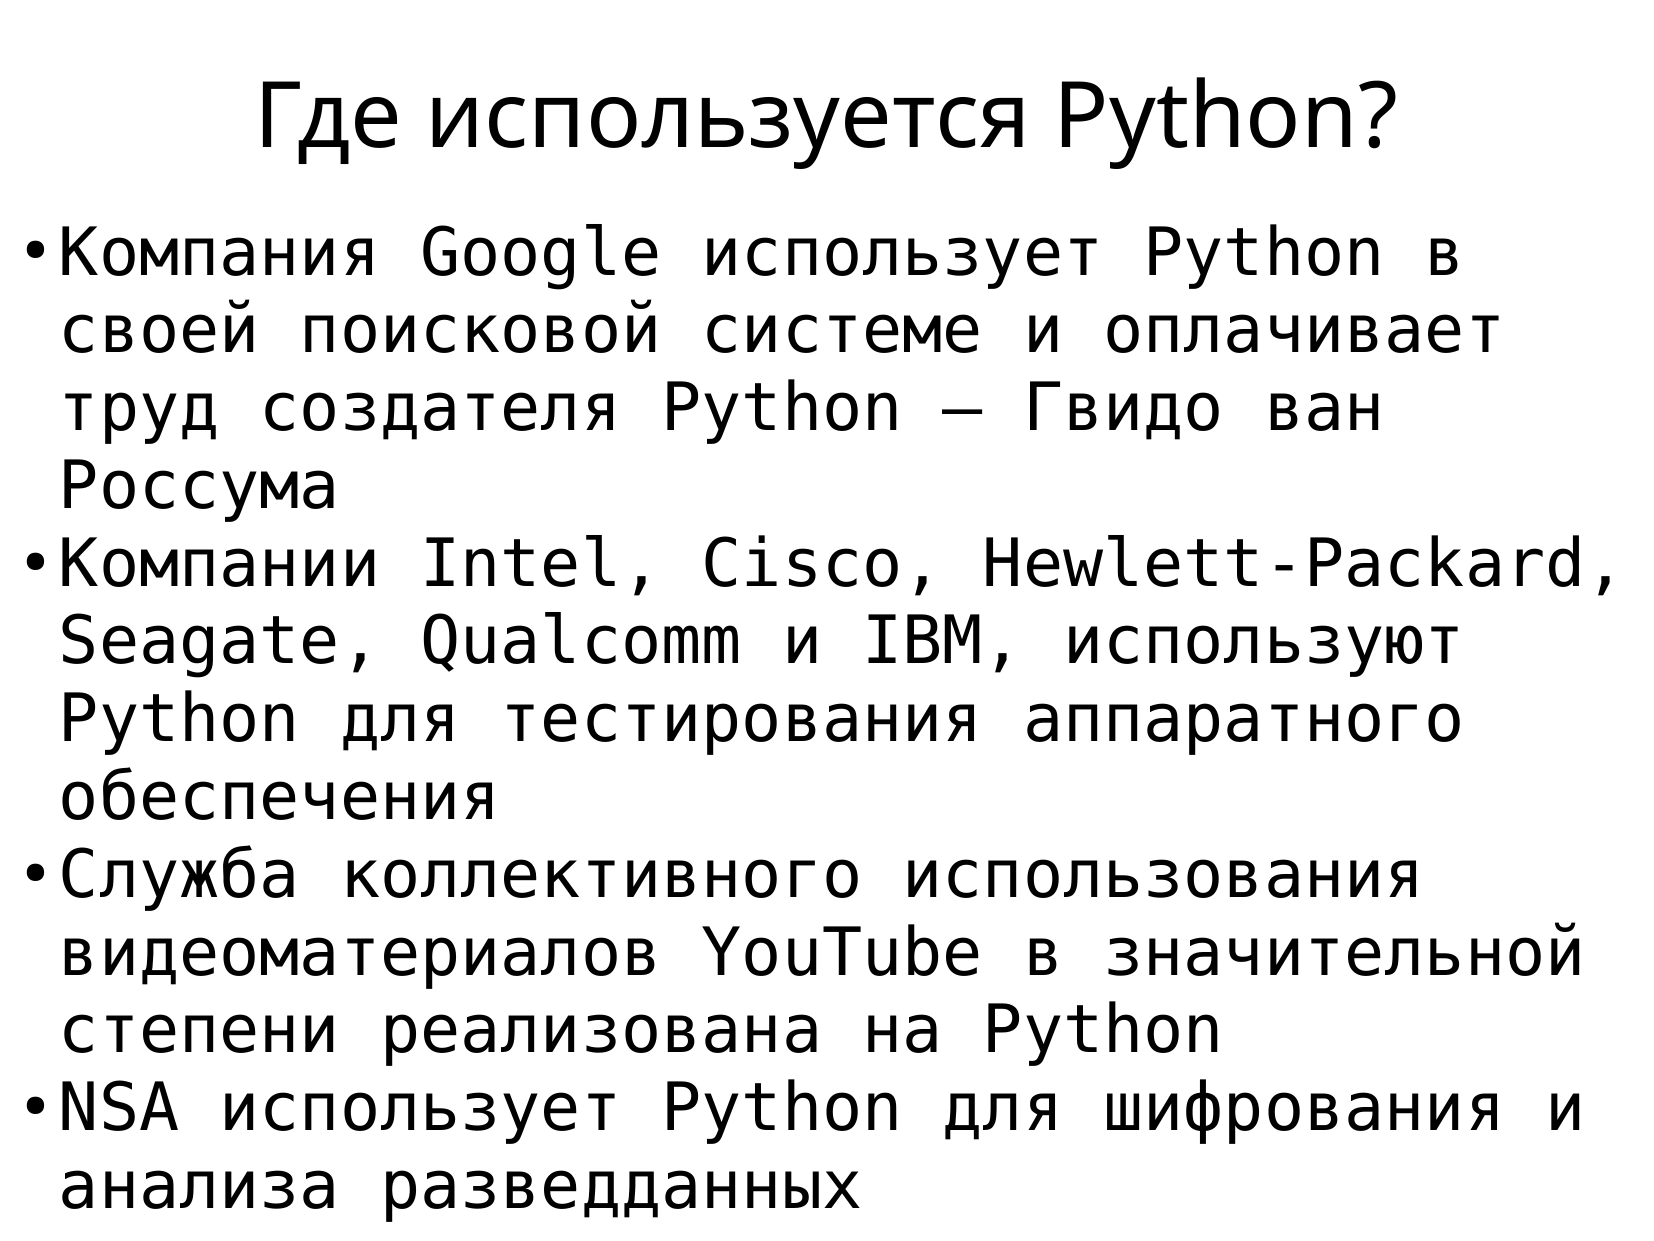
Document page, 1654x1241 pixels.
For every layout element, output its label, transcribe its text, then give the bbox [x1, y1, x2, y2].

title Где используется Python? [82, 8, 1571, 135]
subtitle Компания Google использует Python в своей поисковой системе и оплачивает труд создателя Python — Гвидо ван Россума Компании Intel, Cisco, Hewlett-Packard, Seagate, Qualcomm и IBM, используют Python для тестирования аппаратного обеспечения Служба коллективного использования видеоматериалов YouTube в значительной степени реализована на Python NSA использует Python для шифрования и анализа разведданных [23, 135, 1642, 1225]
